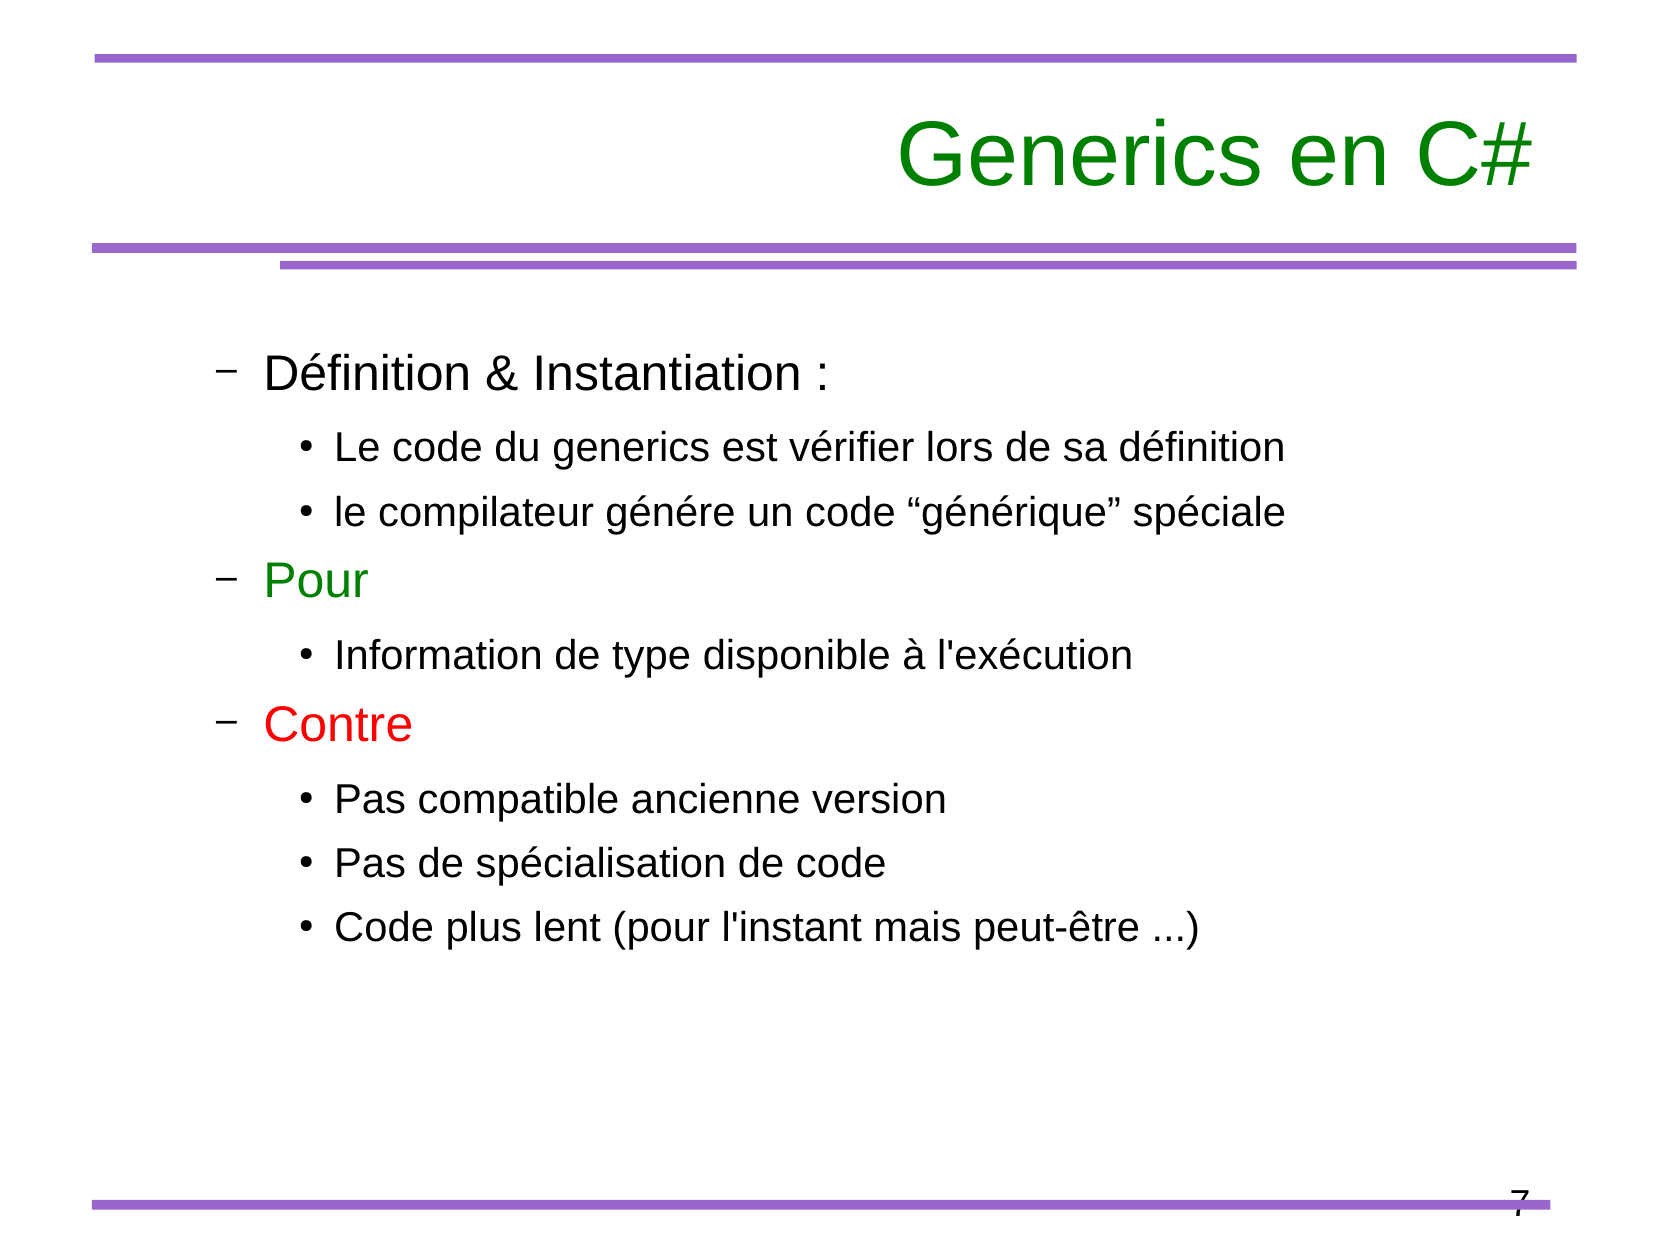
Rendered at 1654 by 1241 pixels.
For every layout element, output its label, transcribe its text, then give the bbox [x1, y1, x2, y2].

list Définition & Instantiation : Le code du generics est vérifier lors de sa définition le compilateur génére un code “générique” spéciale Pour Information de type disponible à l'exécution Contre Pas compatible ancienne version Pas de spécialisation de code Code plus lent (pour l'instant mais peut-être ...) [121, 344, 1534, 1127]
title Generics en C# [121, 49, 1534, 257]
